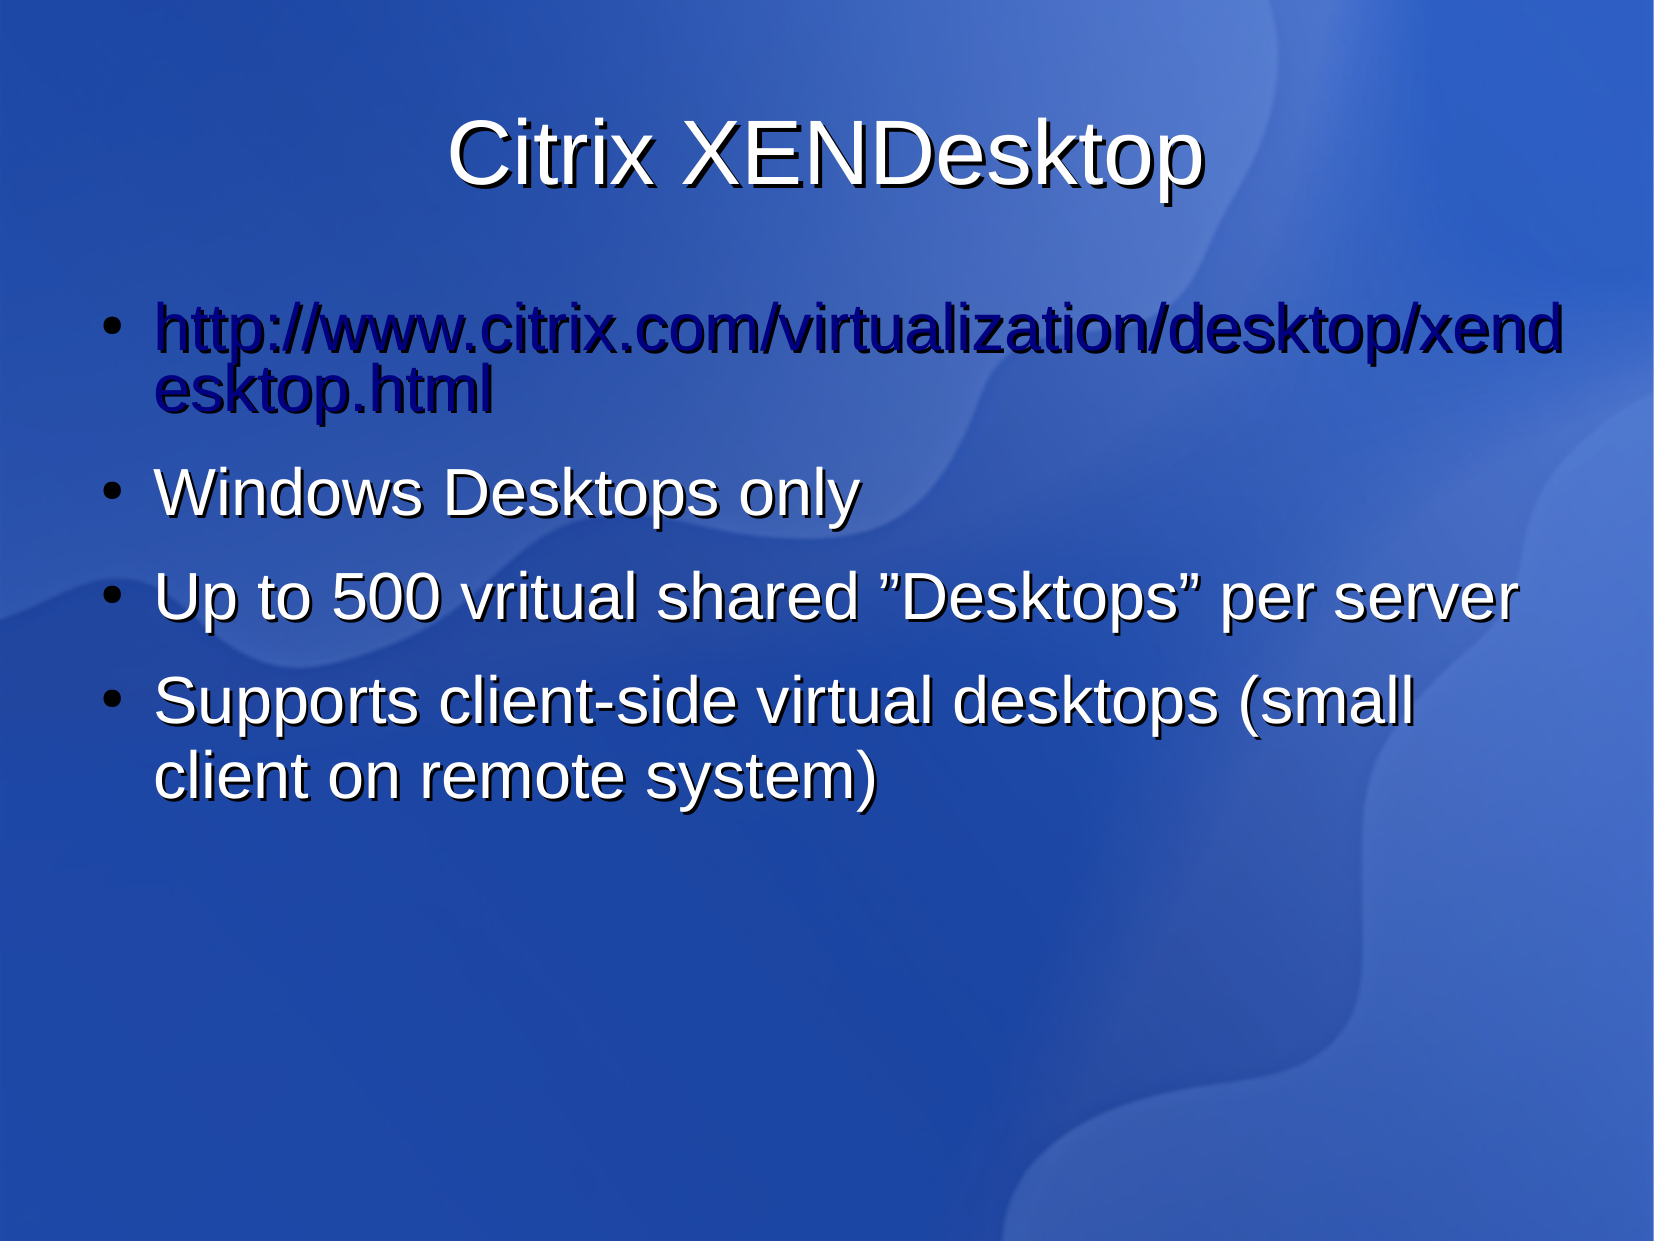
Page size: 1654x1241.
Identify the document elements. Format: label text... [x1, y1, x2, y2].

picture [0, 0, 1654, 1241]
list http://www.citrix.com/virtualization/desktop/xendesktop.html Windows Desktops only Up to 500 vritual shared ”Desktops” per server Supports client-side virtual desktops (small client on remote system) [82, 290, 1571, 1094]
title Citrix XENDesktop [82, 56, 1571, 250]
